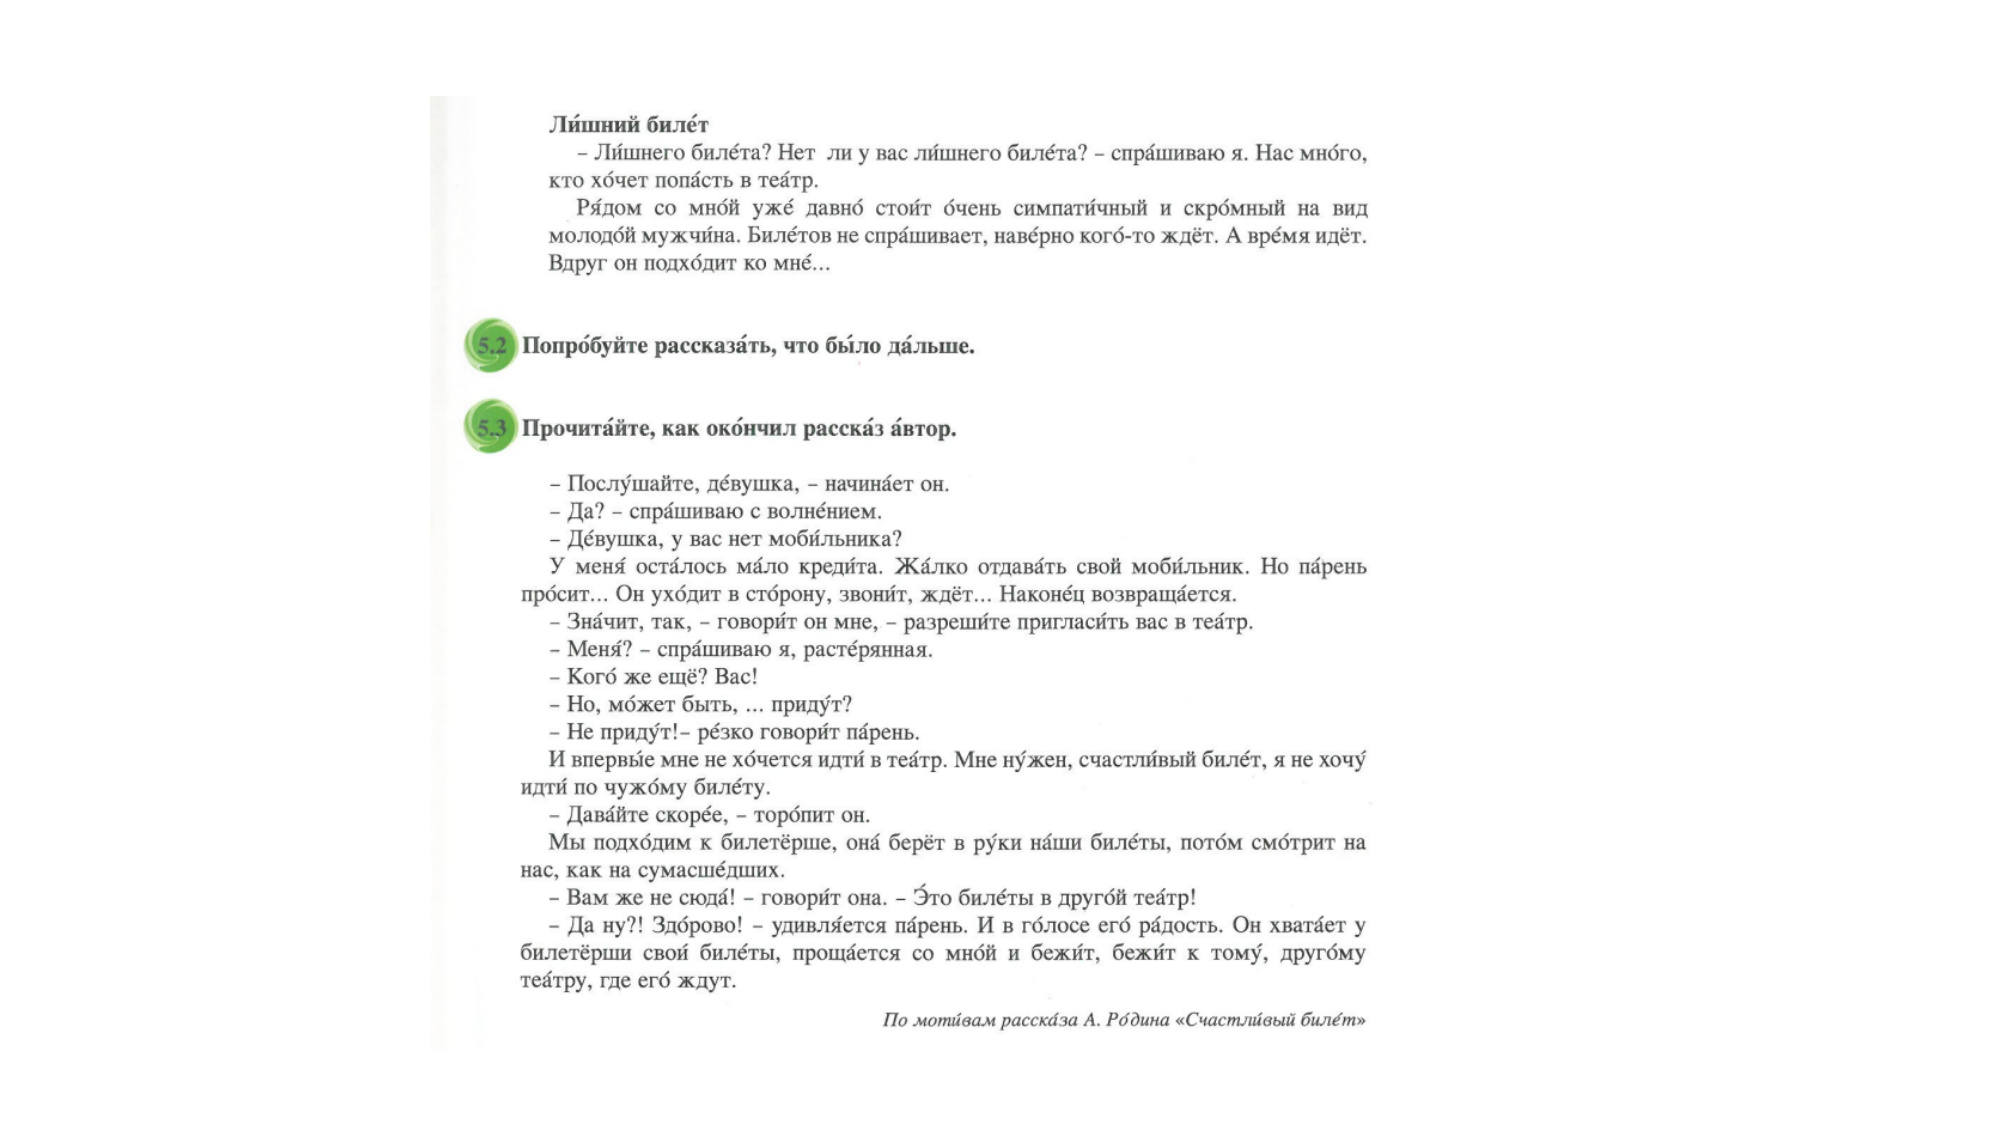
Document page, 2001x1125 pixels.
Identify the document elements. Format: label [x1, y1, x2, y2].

picture [430, 96, 1460, 1051]
